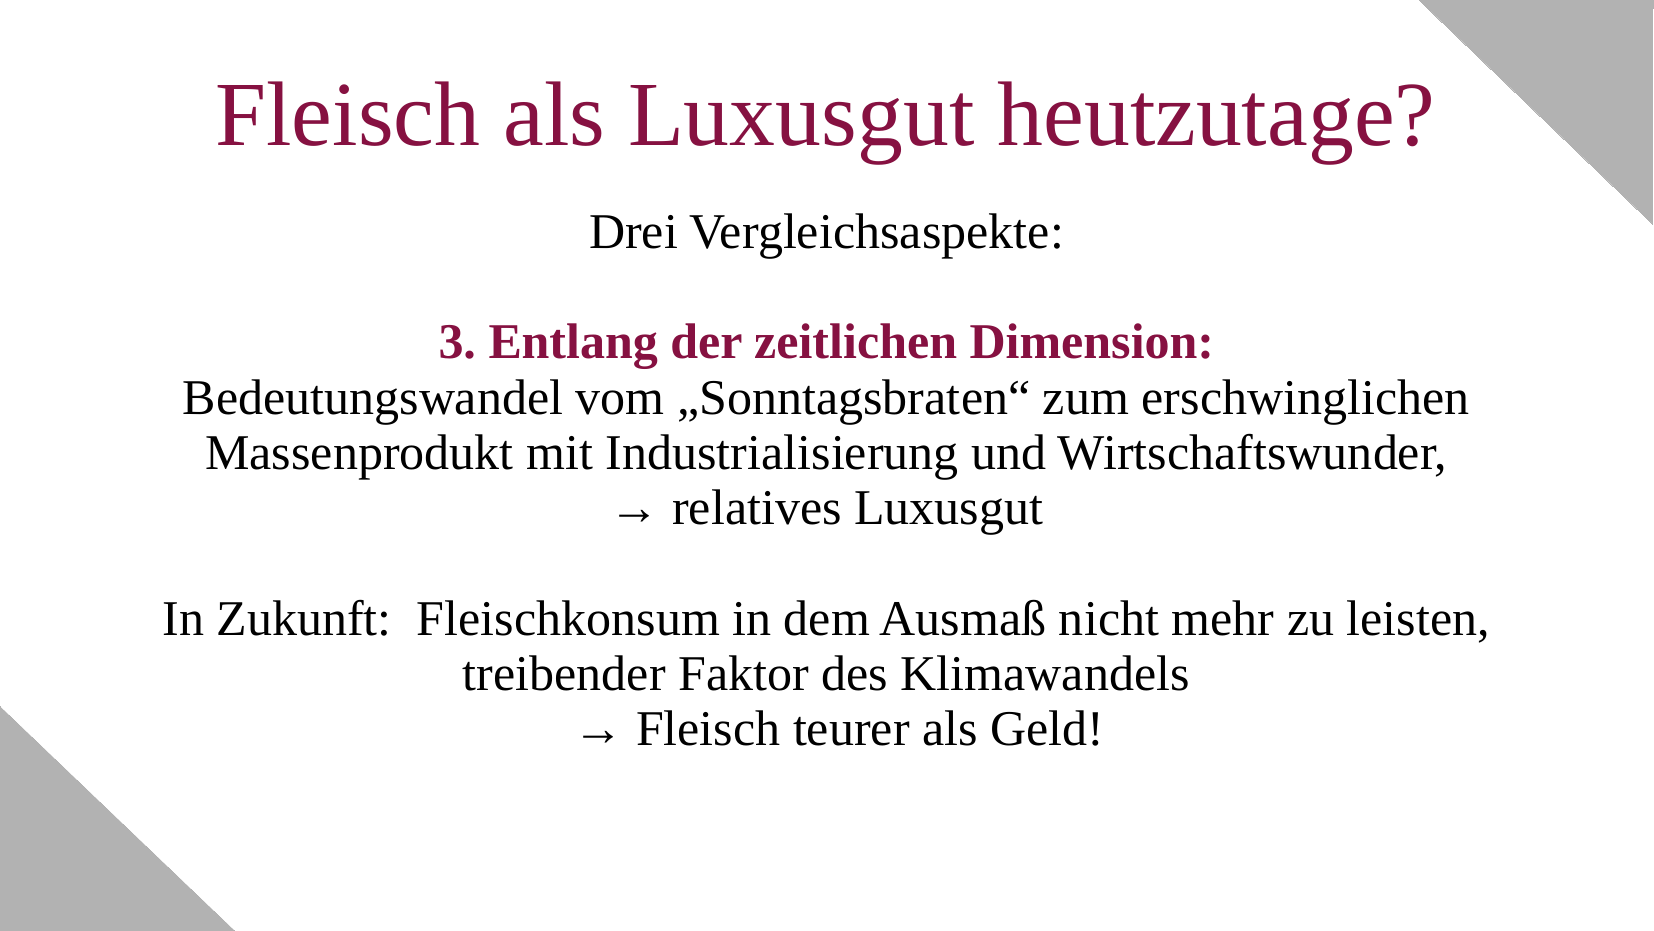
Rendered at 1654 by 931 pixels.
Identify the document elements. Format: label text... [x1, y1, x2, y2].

text_box [0, 706, 235, 931]
subtitle Drei Vergleichsaspekte: 3. Entlang der zeitlichen Dimension: Bedeutungswandel vom „Sonntagsbraten“ zum erschwinglichen Massenprodukt mit Industrialisierung und Wirtschaftswunder, → relatives Luxusgut In Zukunft: Fleischkonsum in dem Ausmaß nicht mehr zu leisten, treibender Faktor des Klimawandels → Fleisch teurer als Geld! [82, 203, 1571, 882]
text_box [1419, 0, 1654, 225]
title Fleisch als Luxusgut heutzutage? [82, 37, 1571, 193]
